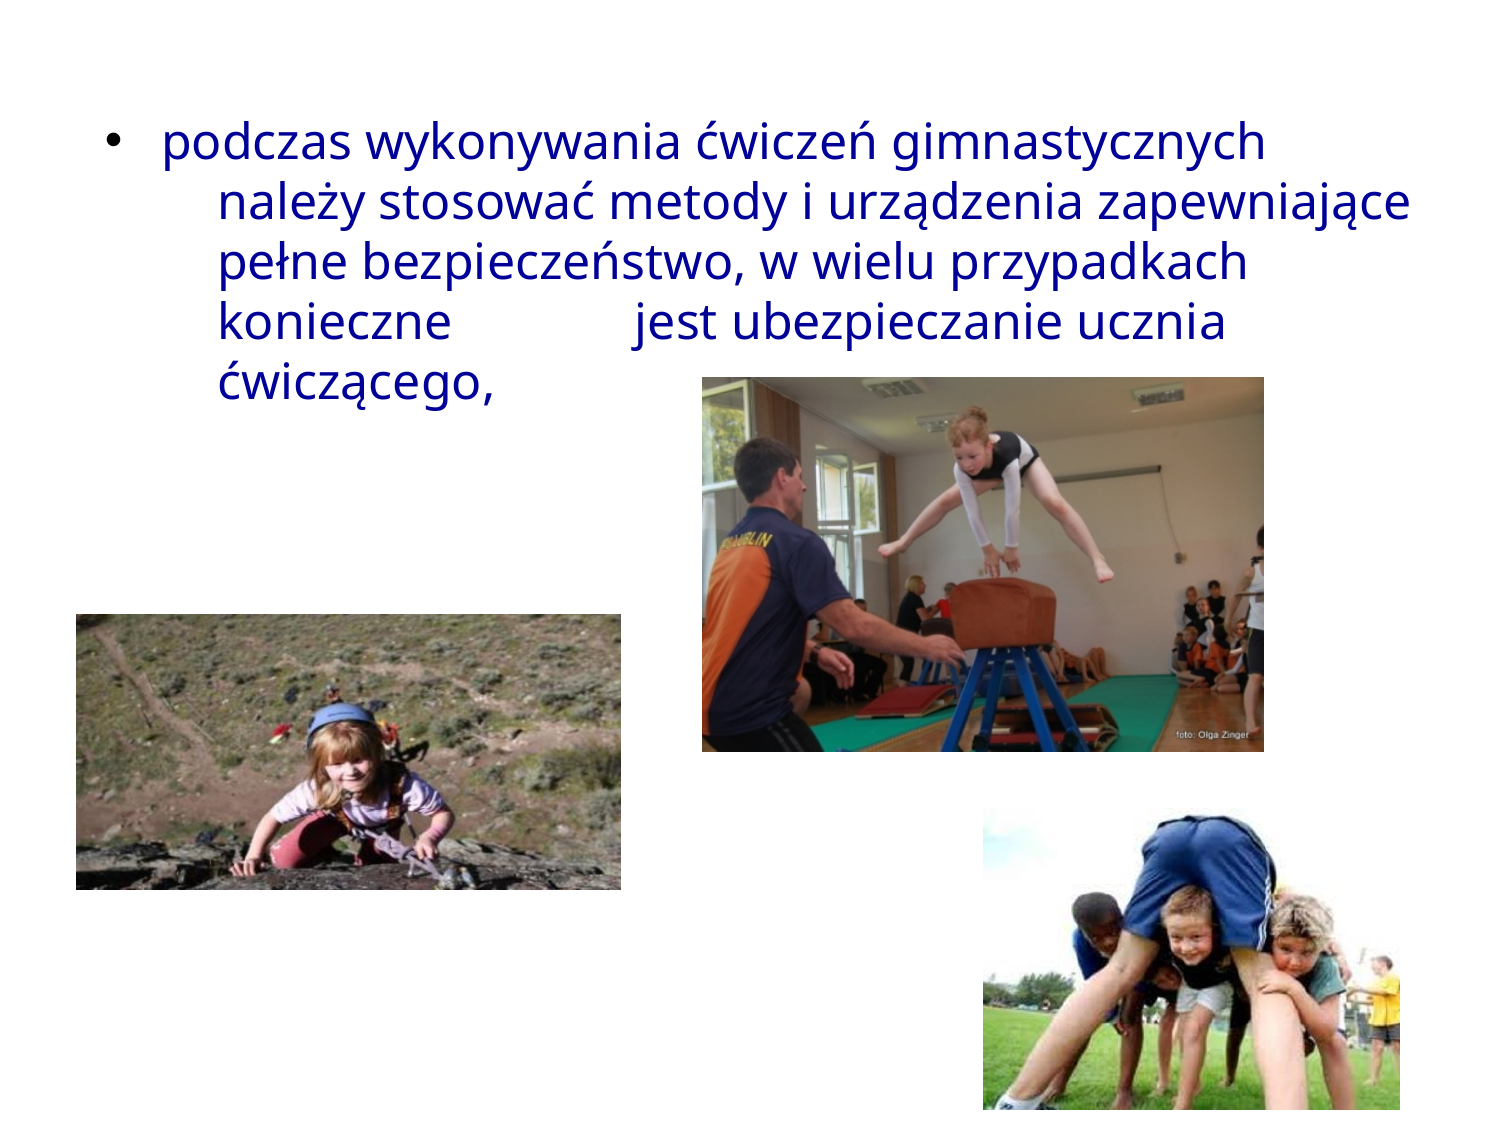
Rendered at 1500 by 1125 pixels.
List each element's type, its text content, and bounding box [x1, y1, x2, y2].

list podczas wykonywania ćwiczeń gimnastycznych należy stosować metody i urządzenia zapewniające pełne bezpieczeństwo, w wielu przypadkach konieczne jest ubezpieczanie ucznia ćwiczącego, [89, 101, 1440, 845]
picture [76, 614, 621, 890]
picture [983, 808, 1400, 1110]
picture [702, 377, 1264, 753]
